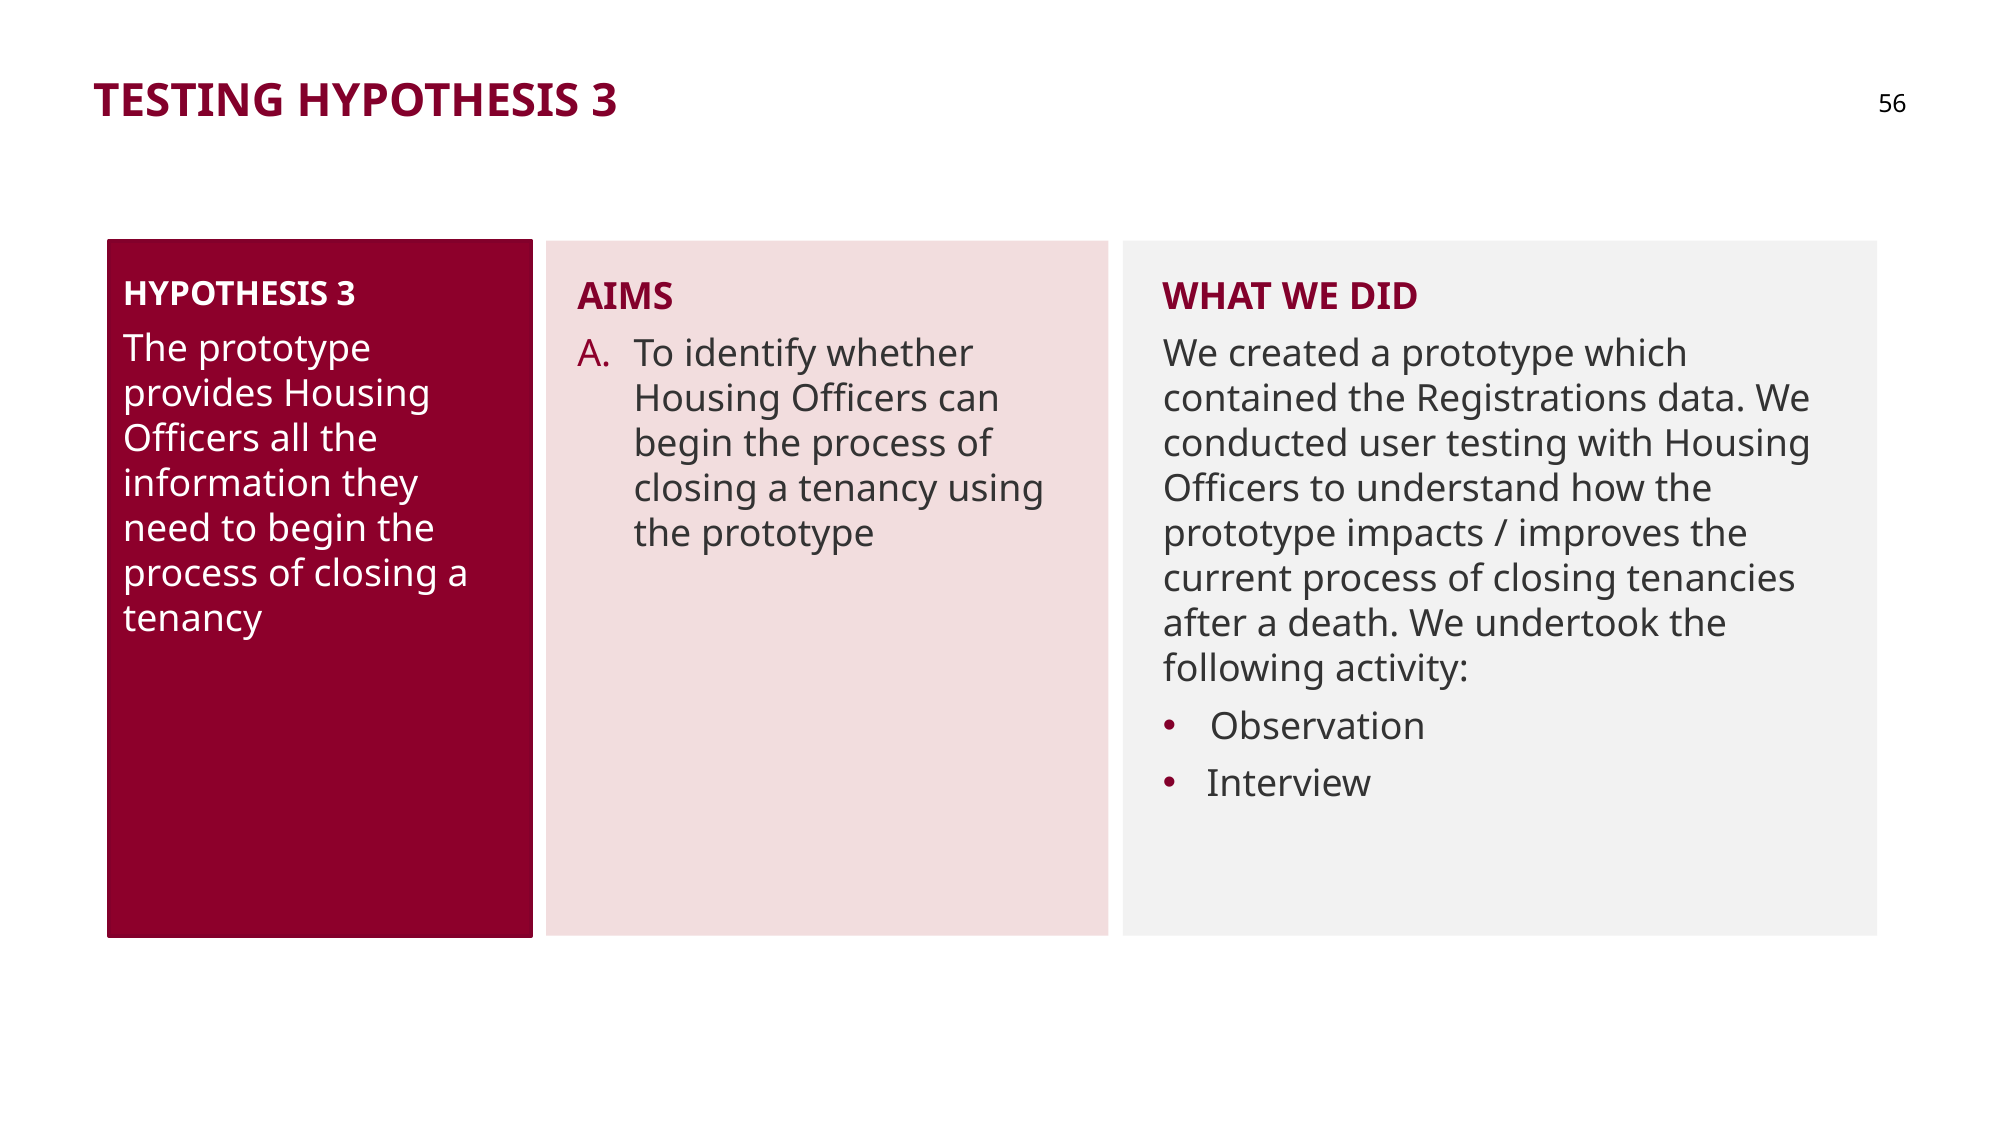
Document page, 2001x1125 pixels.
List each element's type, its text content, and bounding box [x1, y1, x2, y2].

text_box [546, 240, 1109, 936]
slide_number <number> [1850, 87, 1907, 148]
text_box AIMS To identify whether Housing Officers can begin the process of closing a tenancy using the prototype [577, 271, 1074, 938]
text_box WHAT WE DID We created a prototype which contained the Registrations data. We conducted user testing with Housing Officers to understand how the prototype impacts / improves the current process of closing tenancies after a death. We undertook the following activity: Observation Interview [1133, 271, 1867, 890]
text_box HYPOTHESIS 3 The prototype provides Housing Officers all the information they need to begin the process of closing a tenancy [122, 271, 510, 938]
text_box [108, 240, 532, 936]
title TESTING HYPOTHESIS 3 [93, 70, 1809, 215]
text_box [1122, 240, 1878, 936]
